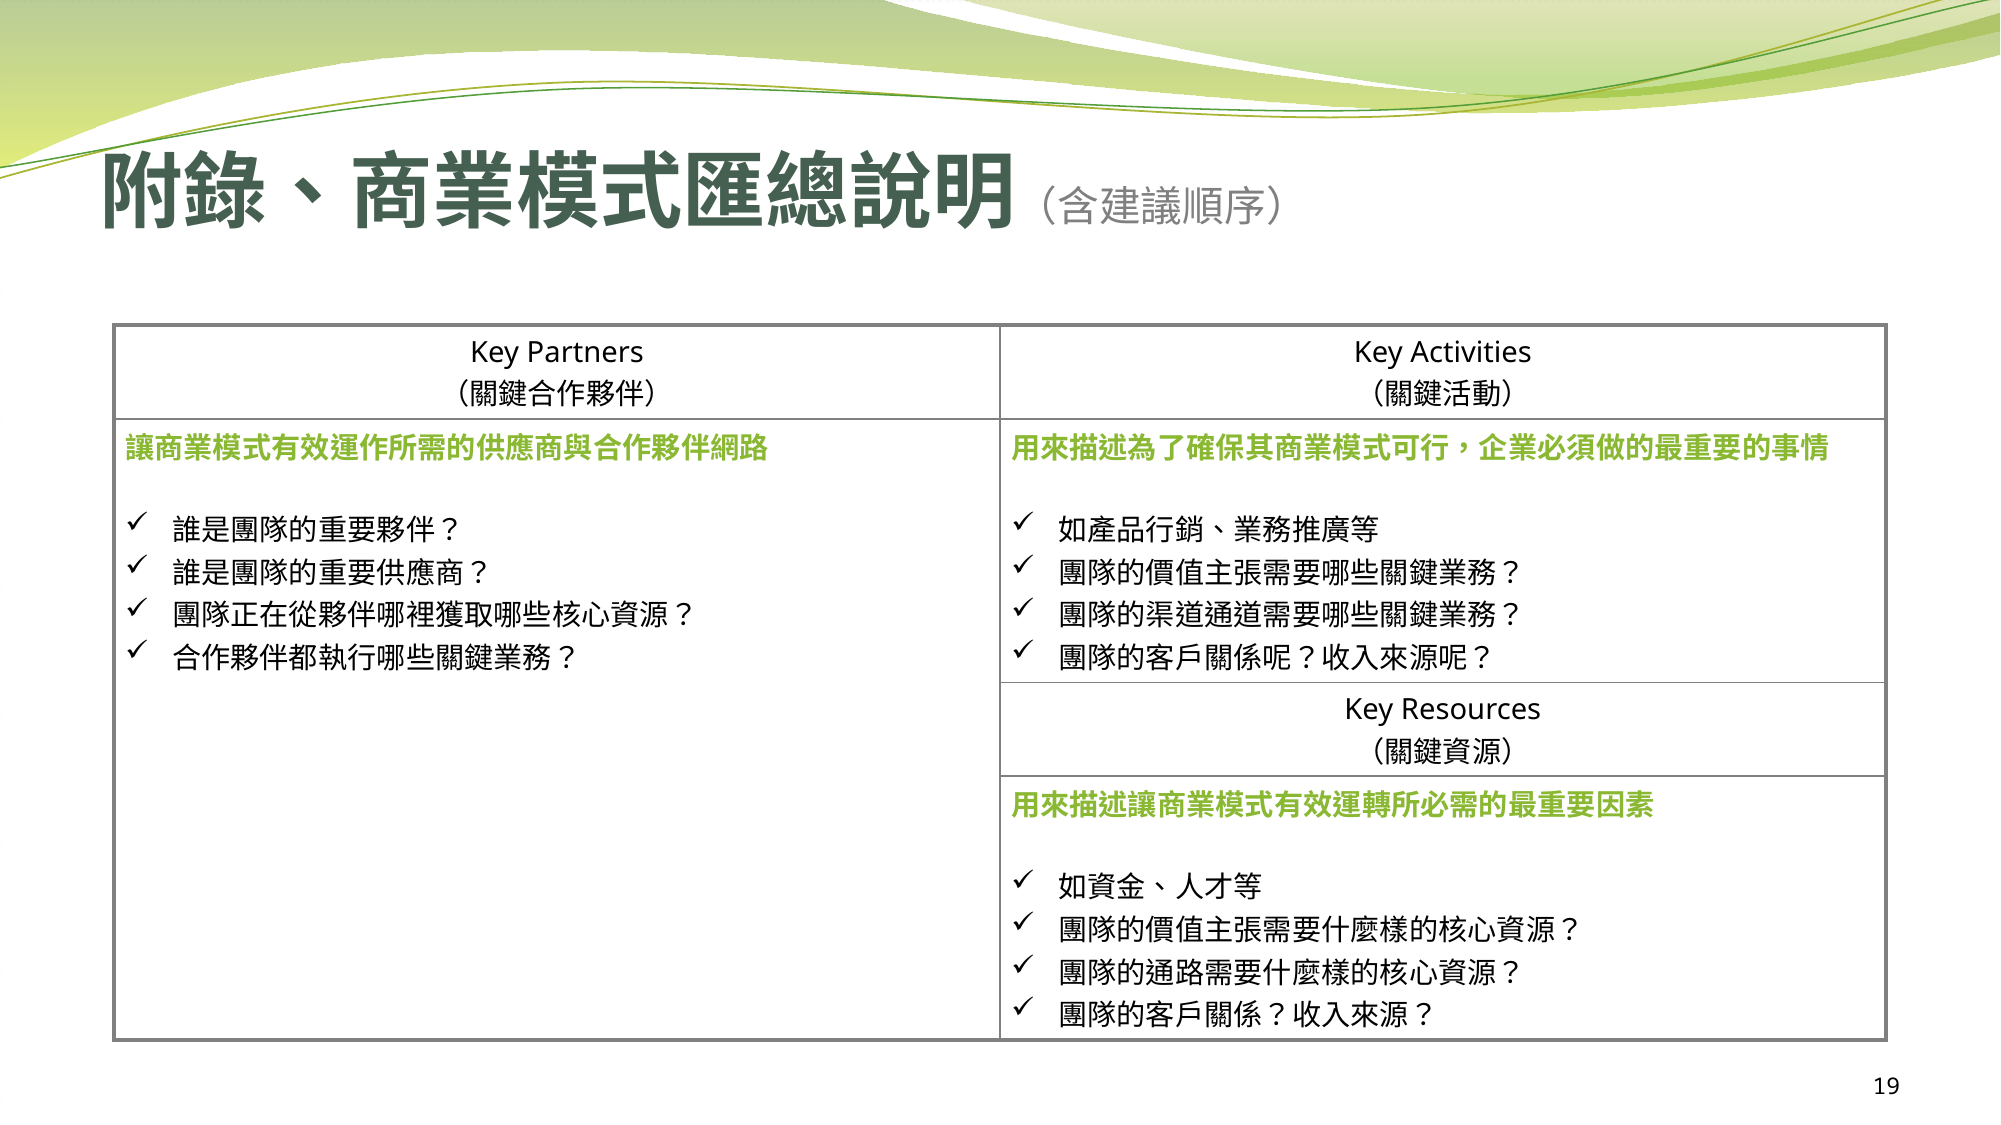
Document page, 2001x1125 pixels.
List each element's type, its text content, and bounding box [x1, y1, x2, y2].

table_cell Key Resources （關鍵資源） [1001, 683, 1884, 775]
title 附錄、商業模式匯總說明（含建議順序） [99, 109, 1900, 238]
slide_number <編號> [1733, 1042, 1900, 1103]
table_cell 讓商業模式有效運作所需的供應商與合作夥伴網路 誰是團隊的重要夥伴？ 誰是團隊的重要供應商？ 團隊正在從夥伴哪裡獲取哪些核心資源？ 合作夥伴都執行哪些關鍵業務？ [116, 420, 999, 1038]
table_cell 用來描述為了確保其商業模式可行，企業必須做的最重要的事情 如產品行銷、業務推廣等 團隊的價值主張需要哪些關鍵業務？ 團隊的渠道通道需要哪些關鍵業務？ 團隊的客戶關係呢？收入來源呢？ [1001, 420, 1884, 682]
table_header Key Activities （關鍵活動） [1001, 327, 1884, 418]
table_cell 用來描述讓商業模式有效運轉所必需的最重要因素 如資金、人才等 團隊的價值主張需要什麼樣的核心資源？ 團隊的通路需要什麼樣的核心資源？ 團隊的客戶關係？收入來源？ [1001, 777, 1884, 1038]
table_header Key Partners （關鍵合作夥伴） [116, 327, 999, 418]
